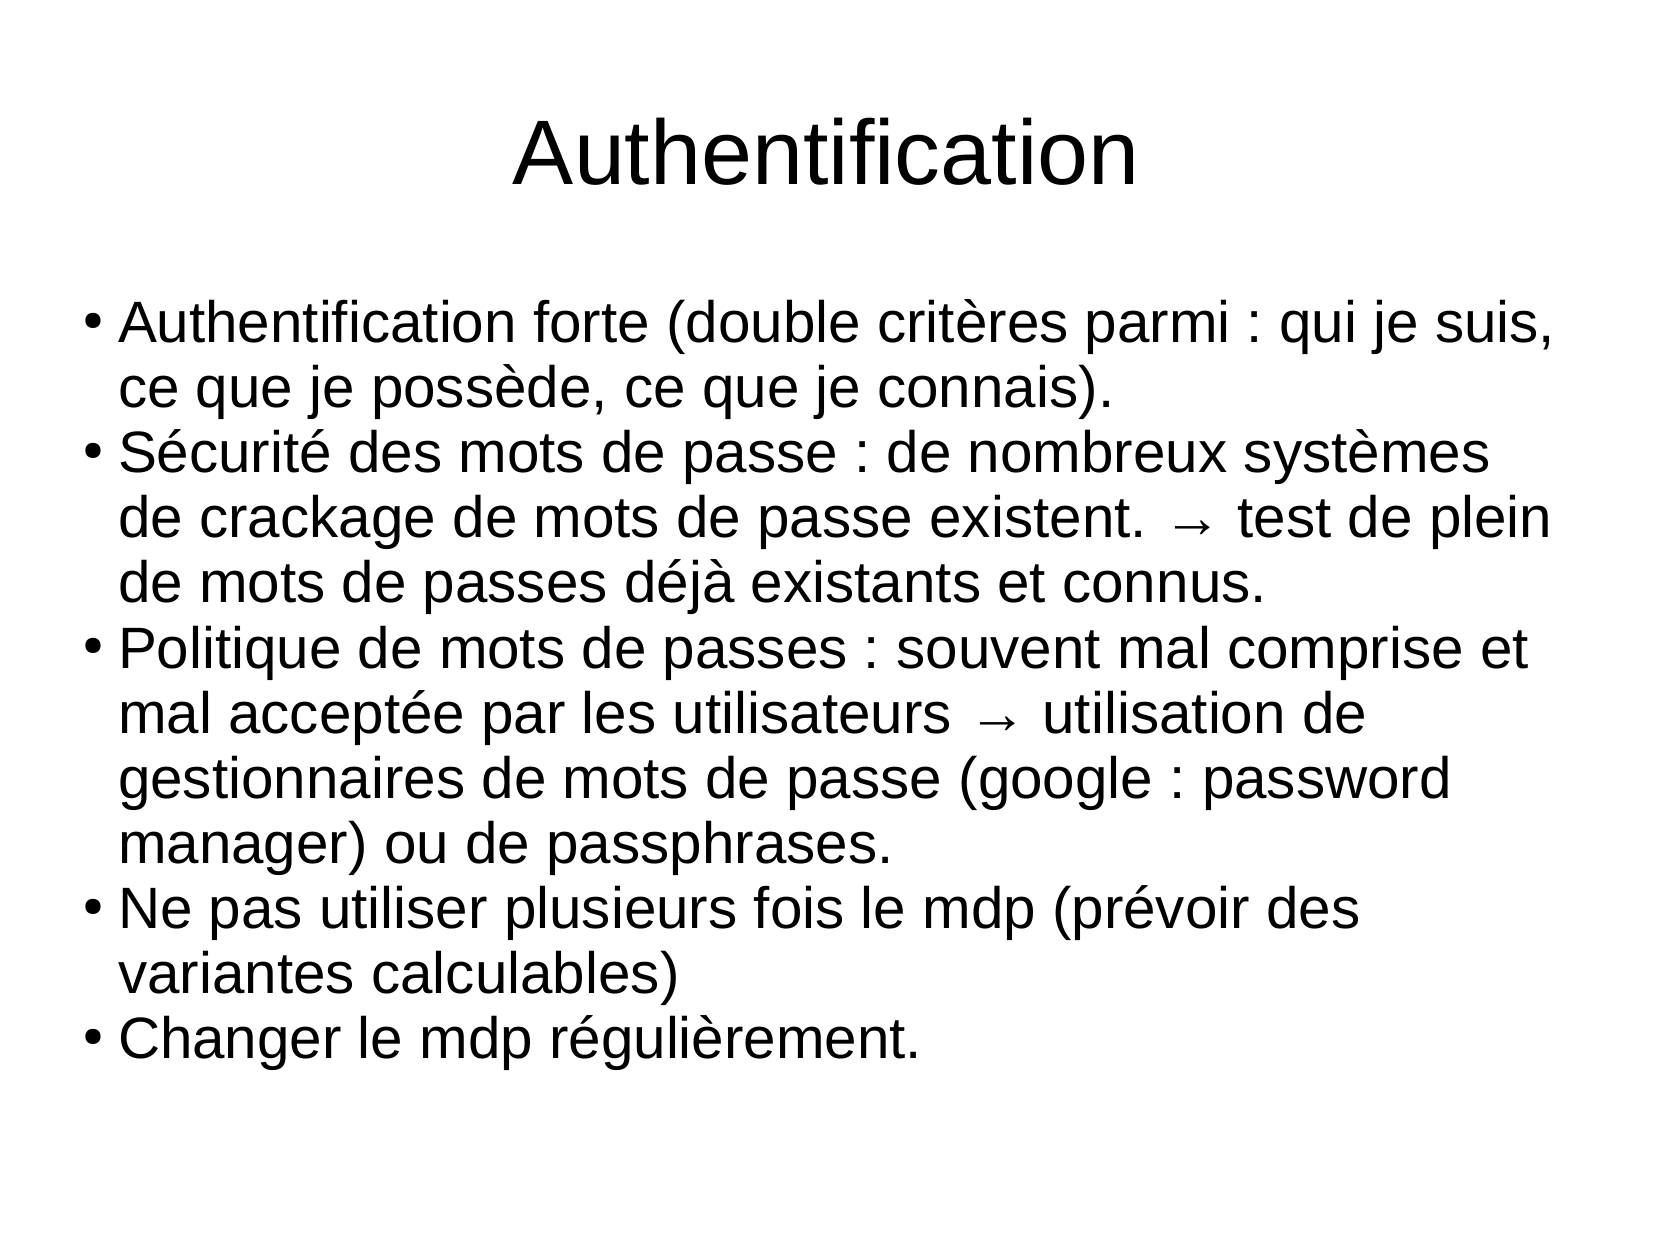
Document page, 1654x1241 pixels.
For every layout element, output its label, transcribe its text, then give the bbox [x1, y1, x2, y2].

subtitle Authentification forte (double critères parmi : qui je suis, ce que je possède, ce que je connais). Sécurité des mots de passe : de nombreux systèmes de crackage de mots de passe existent. → test de plein de mots de passes déjà existants et connus. Politique de mots de passes : souvent mal comprise et mal acceptée par les utilisateurs → utilisation de gestionnaires de mots de passe (google : password manager) ou de passphrases. Ne pas utiliser plusieurs fois le mdp (prévoir des variantes calculables) Changer le mdp régulièrement. [82, 290, 1571, 1071]
title Authentification [82, 49, 1571, 257]
